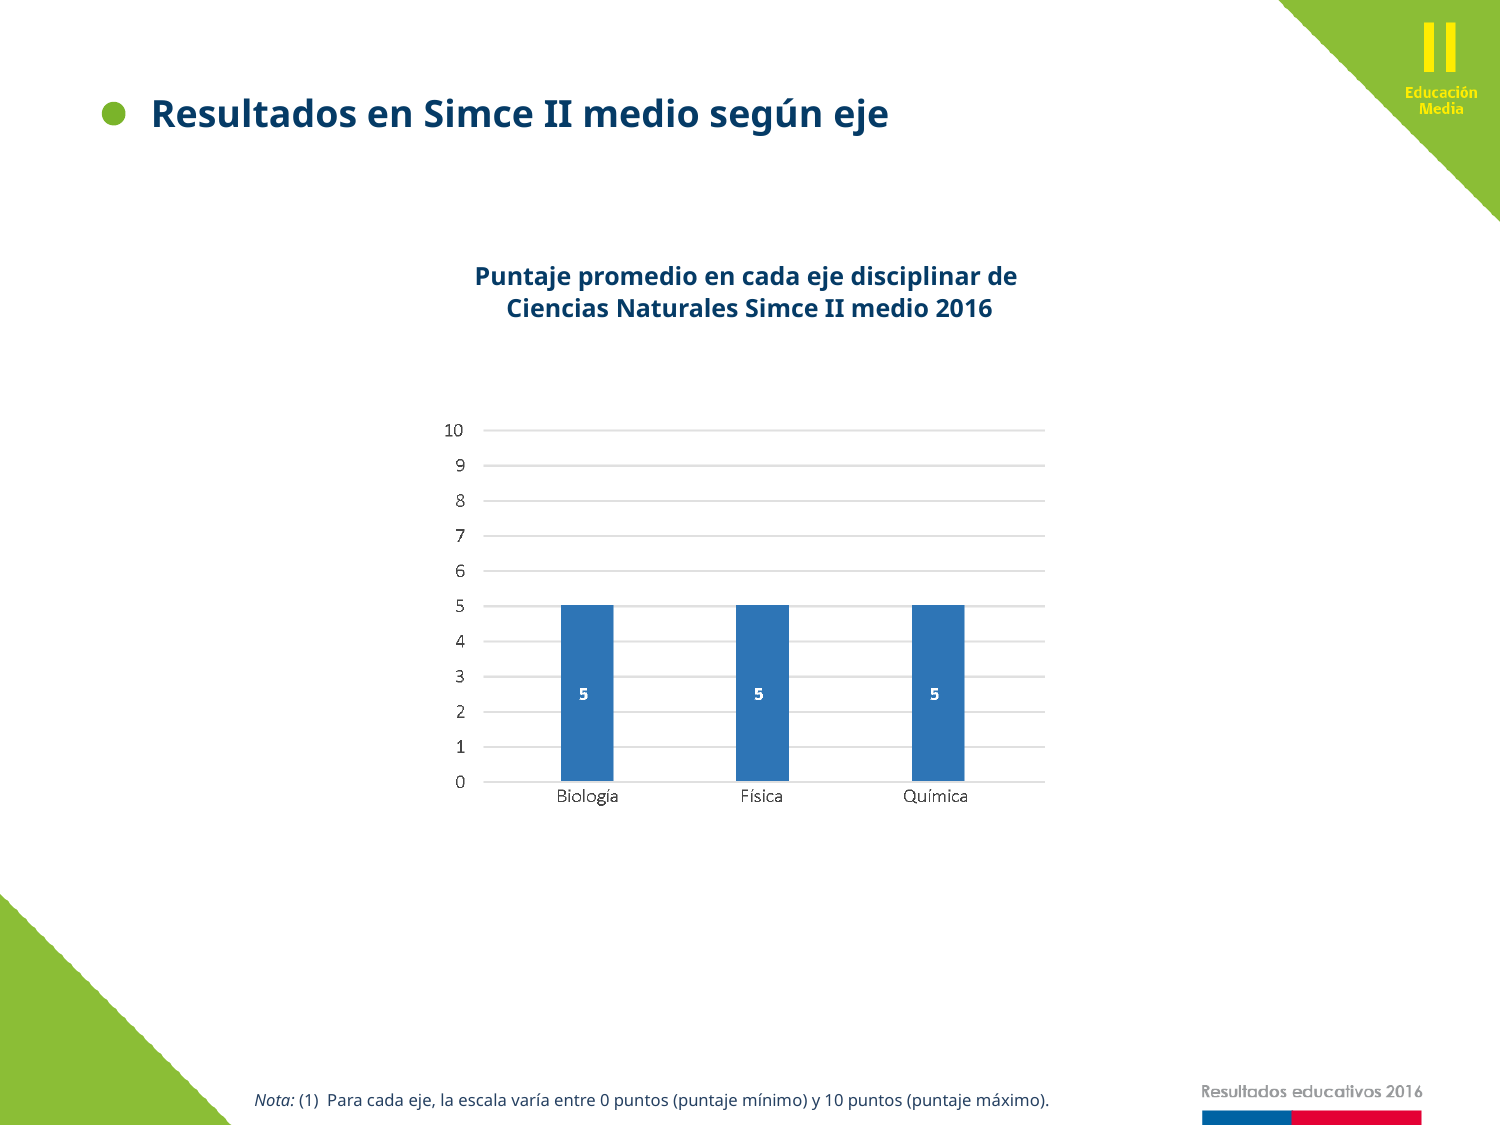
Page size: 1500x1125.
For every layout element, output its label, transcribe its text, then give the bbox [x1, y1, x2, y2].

text_box Resultados en Simce II medio según eje [135, 82, 1192, 143]
text_box Puntaje promedio en cada eje disciplinar de Ciencias Naturales Simce II medio 2016 [360, 251, 1140, 330]
picture [0, 0, 1500, 1125]
text_box Nota: (1) Para cada eje, la escala varía entre 0 puntos (puntaje mínimo) y 10 puntos (puntaje máximo). [239, 1082, 1223, 1125]
text_box [101, 101, 126, 126]
